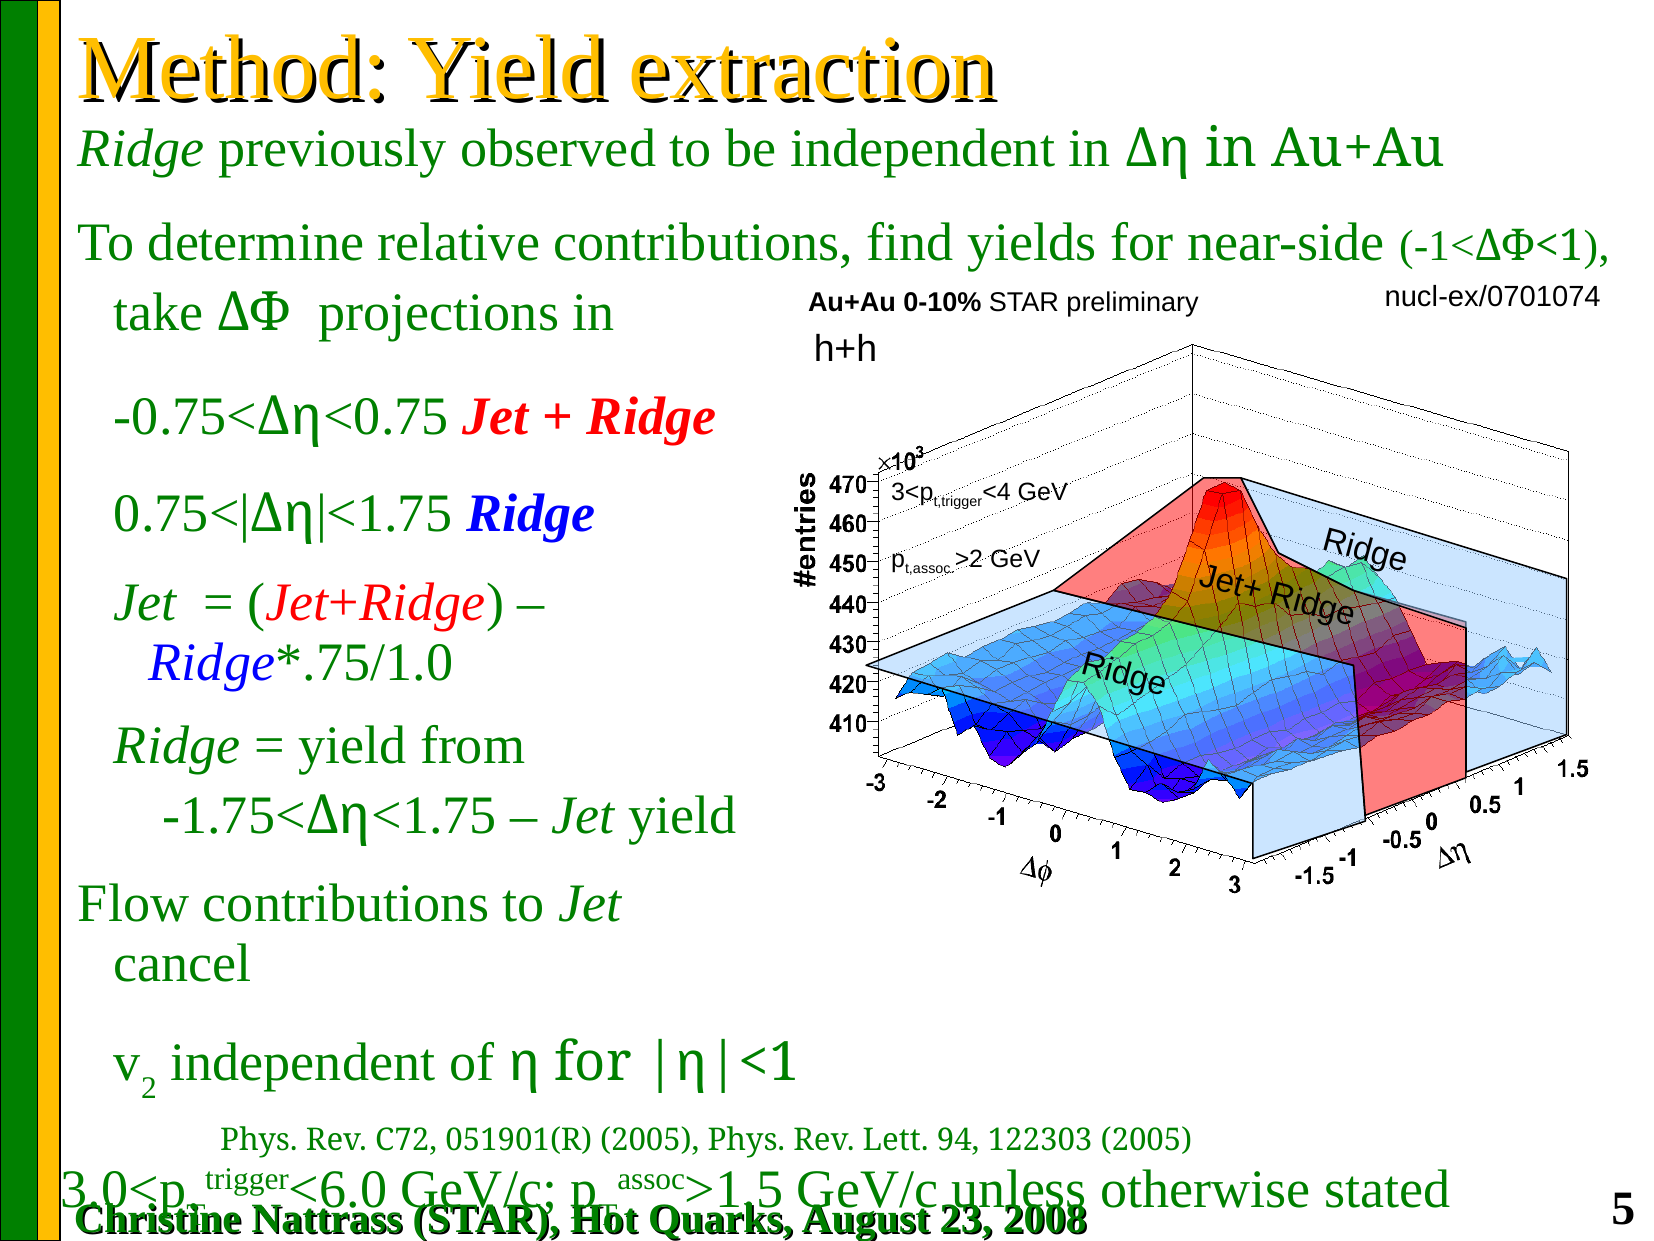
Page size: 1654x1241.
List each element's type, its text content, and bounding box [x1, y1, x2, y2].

text_box nucl-ex/0701074 [1369, 275, 1654, 336]
text_box 5 [1537, 1174, 1651, 1241]
text_box Jet+ Ridge [1161, 549, 1455, 733]
picture [792, 279, 1654, 928]
text_box Au+Au 0-10% STAR preliminary [793, 278, 1214, 326]
text_box Ridge [1054, 637, 1219, 749]
text_box h+h [799, 324, 912, 414]
list Ridge previously observed to be independent in Δη in Au+Au To determine relative contributions, find yields for near-side (-1<ΔΦ<1), take ΔΦprojections in -0.75<Δη<0.75 Jet + Ridge 0.75<|Δη|<1.75 Ridge Jet = (Jet+Ridge) – Ridge*.75/1.0 Ridge = yield from -1.75<Δη<1.75 – Jet yield Flow contributions to Jet cancel v2 independent of η for |η|<1 Phys. Rev. C72, 051901(R) (2005), Phys. Rev. Lett. 94, 122303 (2005)‏ 3.0<pTtrigger<6.0 GeV/c; pTassoc>1.5 GeV/c unless otherwise stated [43, 108, 1654, 1171]
text_box Ridge [1295, 513, 1461, 625]
text_box 3<pt,trigger<4 GeV pt,assoc.>2 GeV [876, 469, 1117, 585]
text_box [866, 477, 1567, 859]
title Method: Yield extraction [76, 0, 1565, 135]
